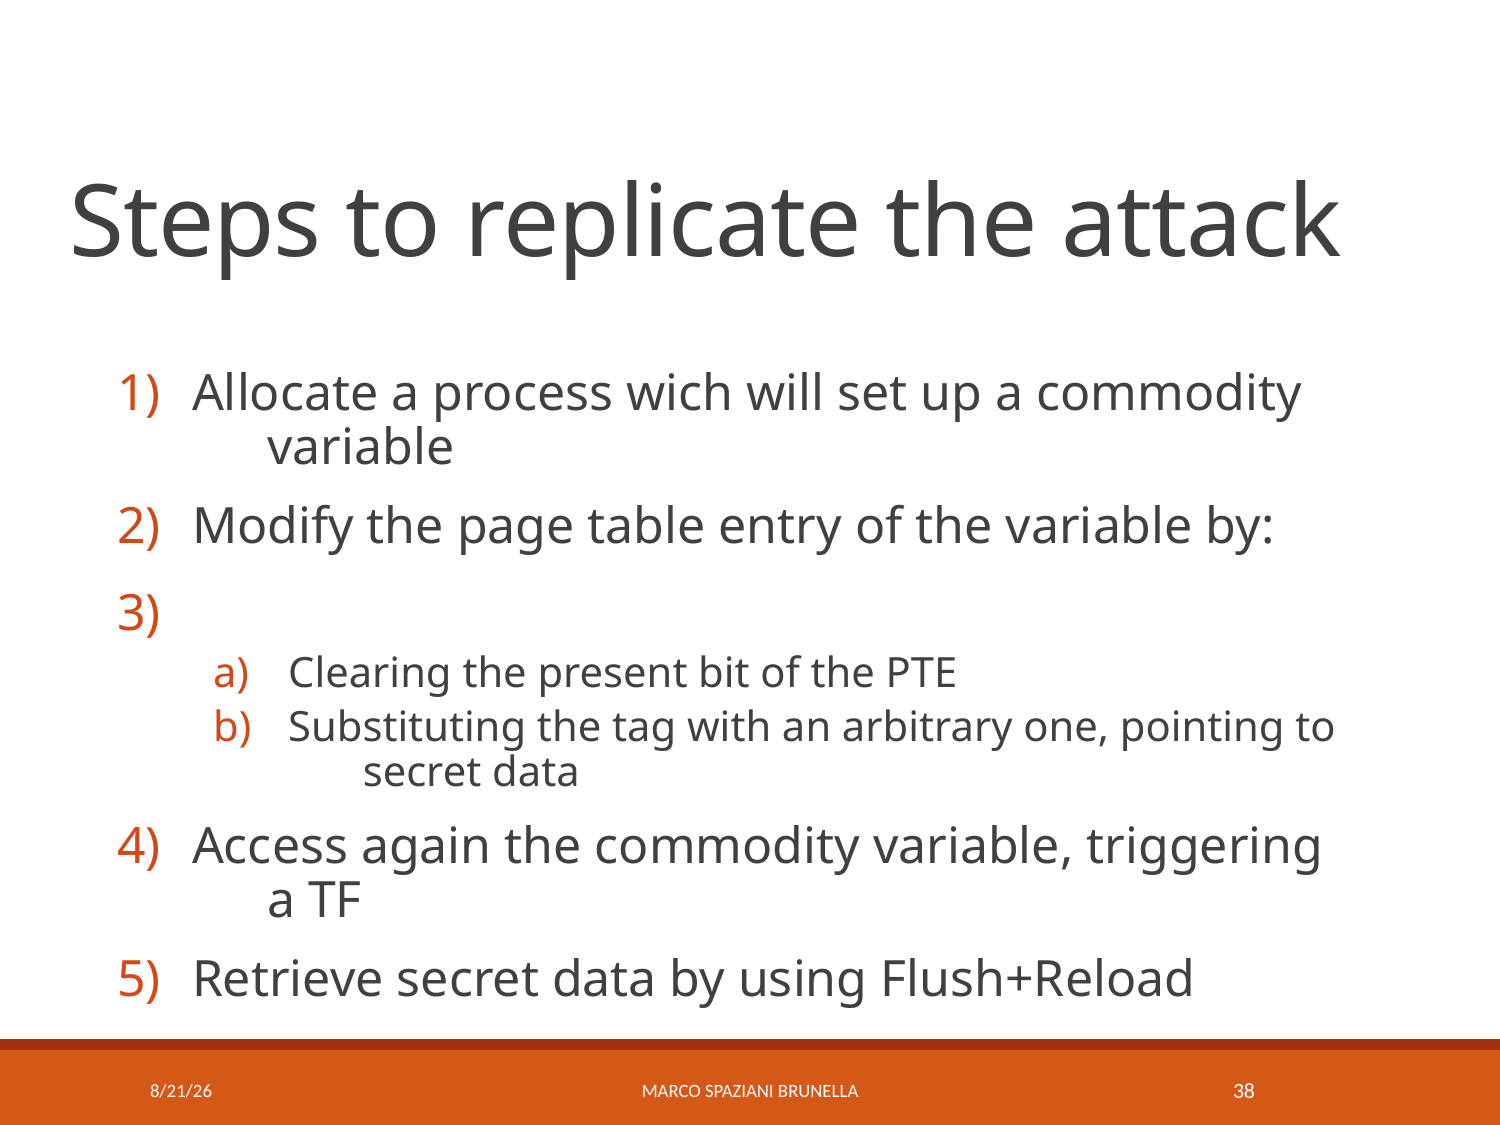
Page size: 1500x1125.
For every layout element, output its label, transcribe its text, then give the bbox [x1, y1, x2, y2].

text_box [1218, 1059, 1380, 1120]
text_box 11/23/2019 [135, 1059, 440, 1120]
text_box Marco Spaziani Brunella [453, 1059, 1047, 1120]
text_box Allocate a process wich will set up a commodity variable Modify the page table entry of the variable by: Clearing the present bit of the PTE Substituting the tag with an arbitrary one, pointing to secret data Access again the commodity variable, triggering a TF Retrieve secret data by using Flush+Reload [116, 285, 1355, 945]
text_box Steps to replicate the attack [54, 47, 1453, 285]
